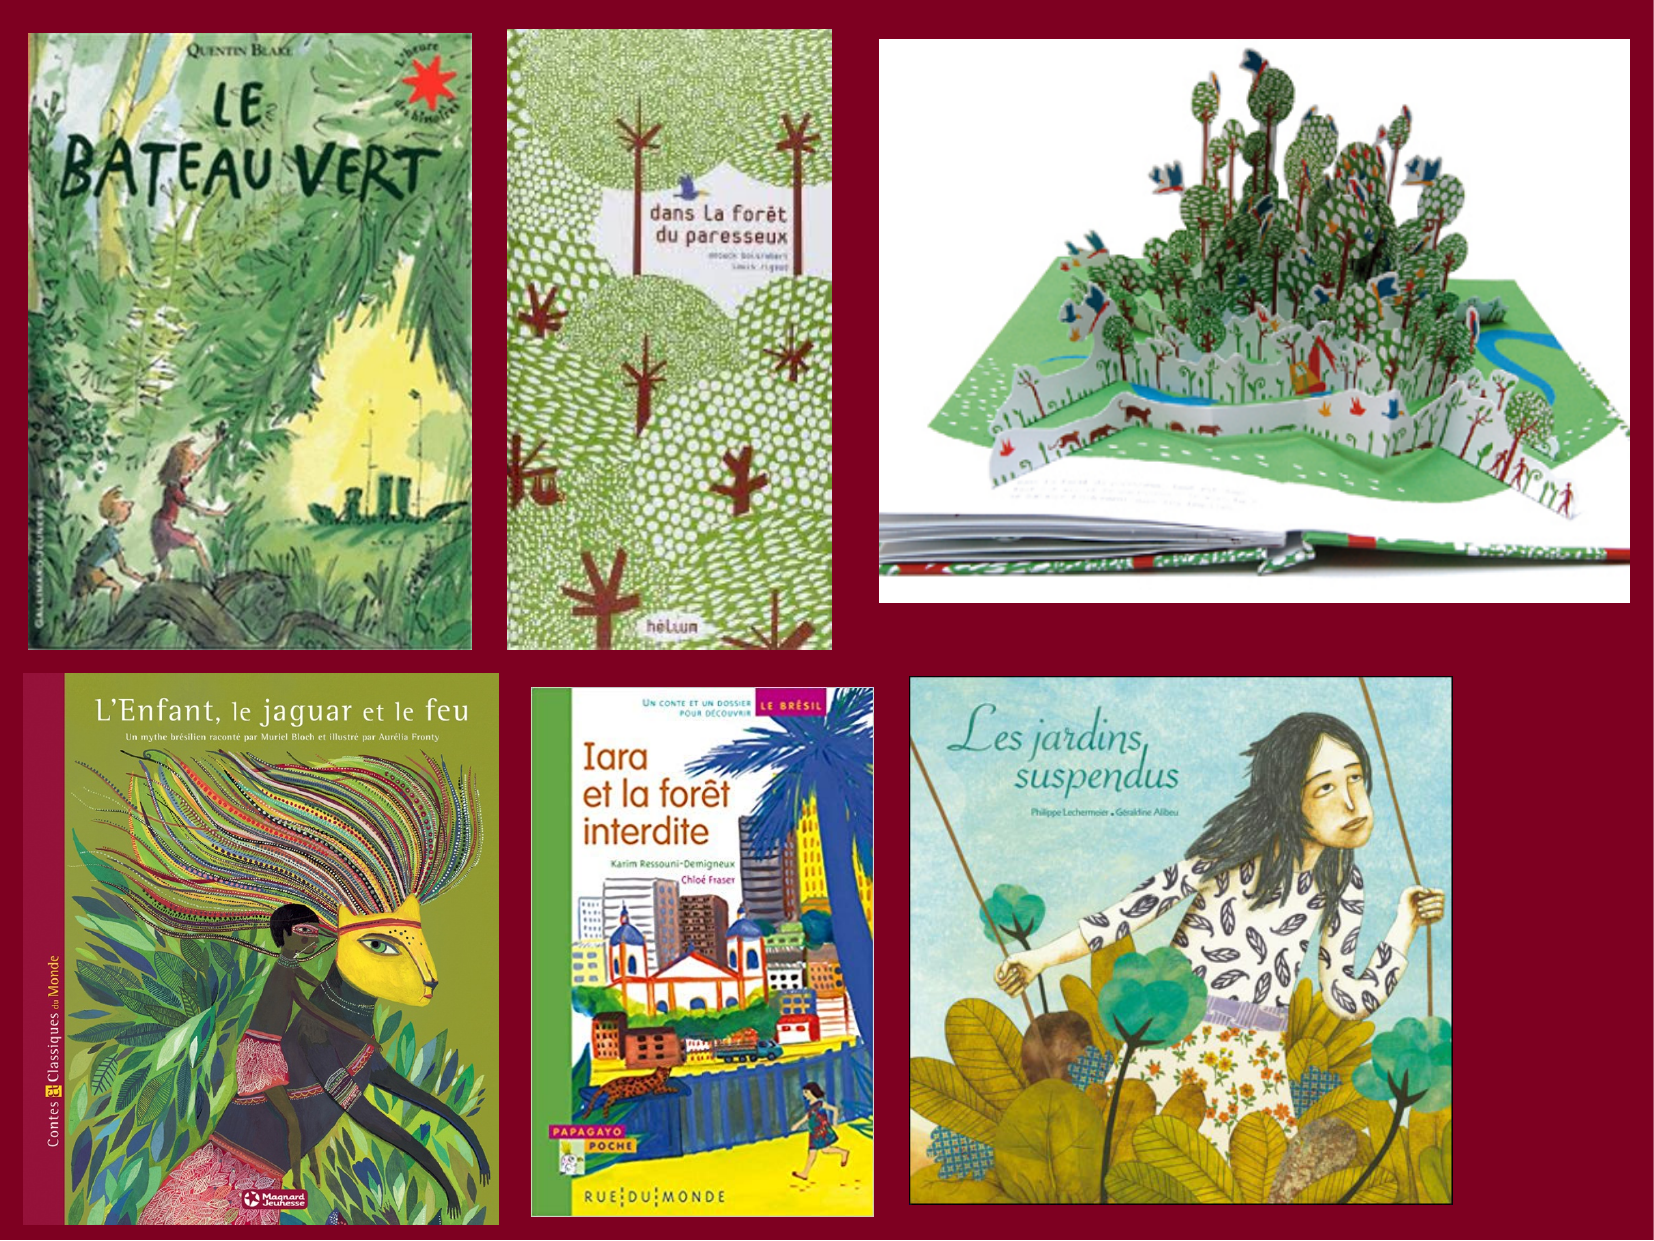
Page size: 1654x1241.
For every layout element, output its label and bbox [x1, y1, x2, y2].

picture [531, 687, 874, 1217]
picture [879, 39, 1630, 603]
picture [909, 676, 1453, 1205]
picture [28, 33, 472, 650]
picture [507, 29, 832, 650]
picture [23, 673, 499, 1225]
